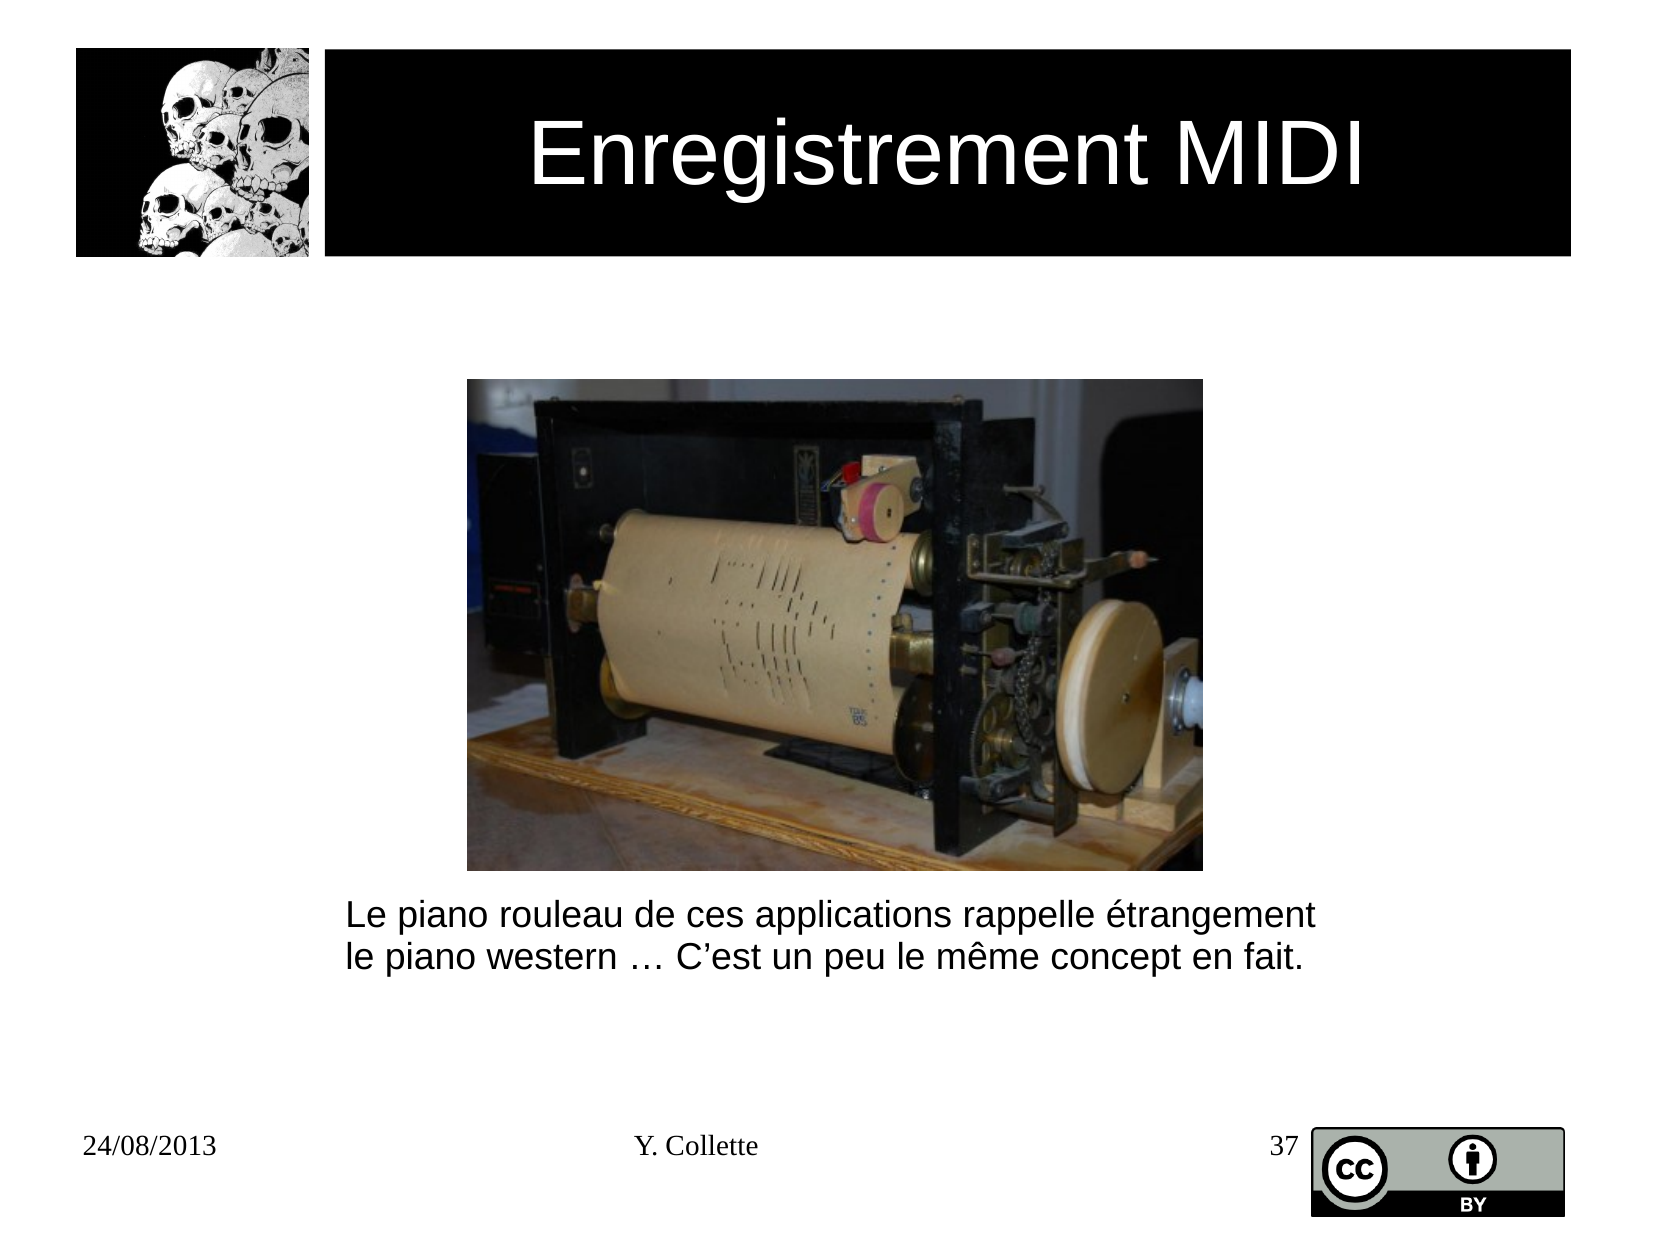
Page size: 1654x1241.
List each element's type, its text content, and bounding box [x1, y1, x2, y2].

title Enregistrement MIDI [324, 49, 1571, 257]
text_box Le piano rouleau de ces applications rappelle étrangement le piano western … C’est un peu le même concept en fait. [330, 885, 1371, 985]
picture [76, 48, 309, 257]
picture [467, 379, 1203, 871]
picture [1311, 1127, 1565, 1217]
